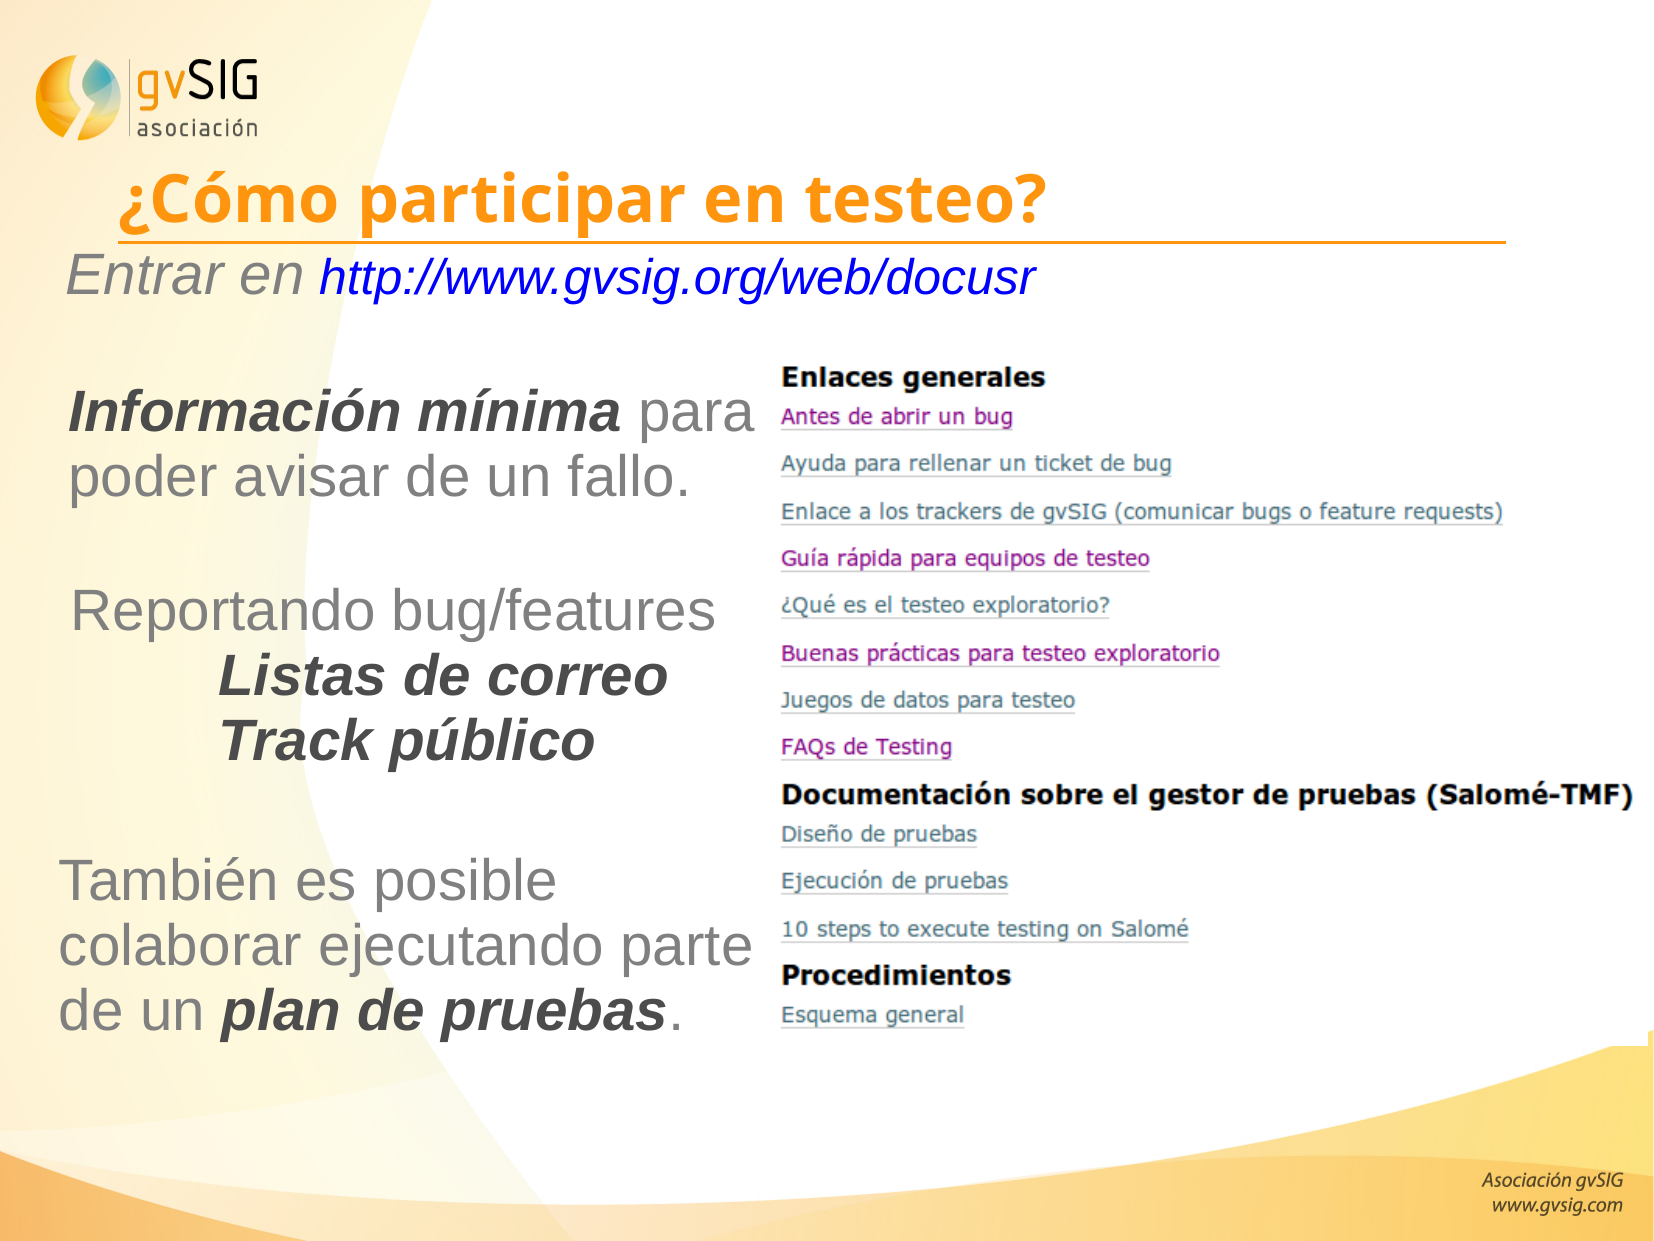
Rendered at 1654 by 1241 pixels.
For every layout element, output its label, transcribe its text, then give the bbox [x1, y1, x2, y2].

title Entrar en http://www.gvsig.org/web/docusr [64, 230, 1536, 319]
title Información mínima para poder avisar de un fallo. [68, 378, 761, 510]
title Reportando bug/features Listas de correo Track público [70, 576, 739, 775]
title También es posible colaborar ejecutando parte de un plan de pruebas. [59, 847, 761, 1043]
picture [0, 0, 1654, 1241]
title ¿Cómo participar en testeo? [118, 147, 1607, 246]
